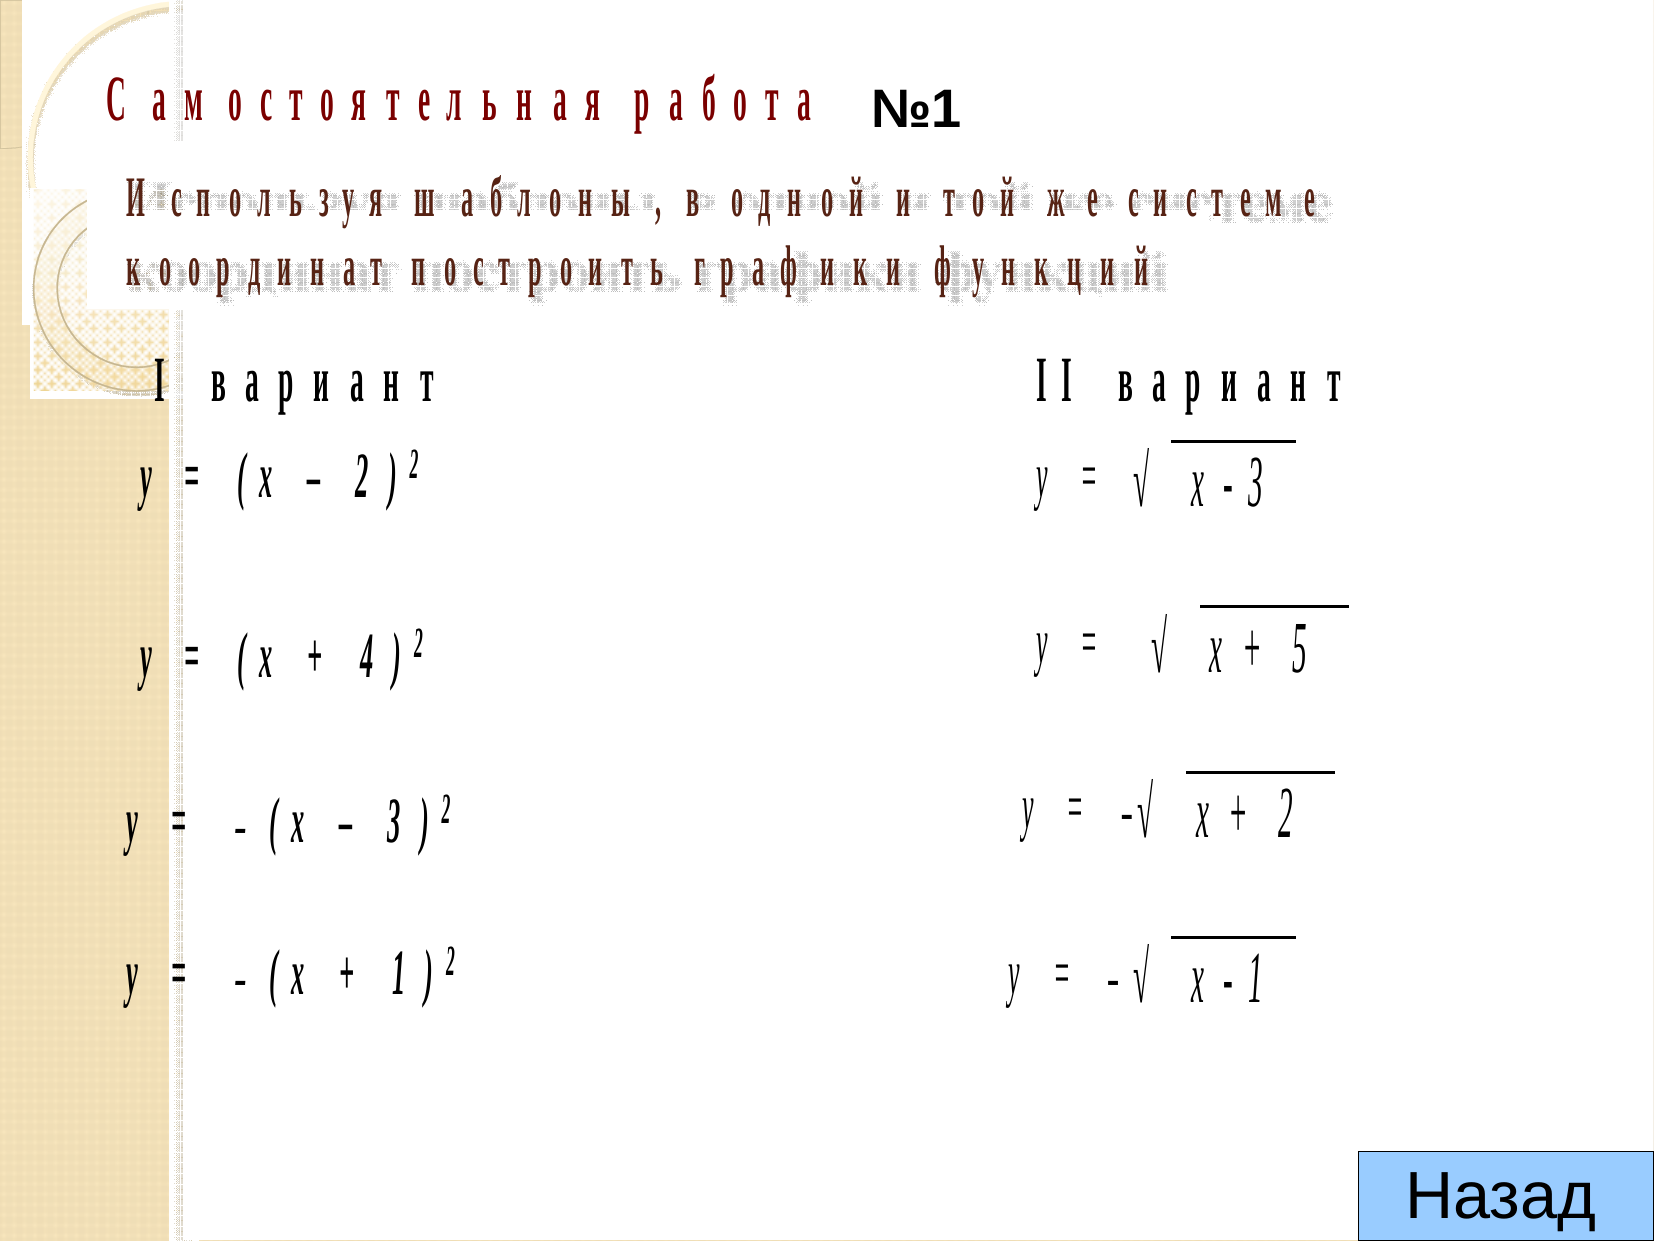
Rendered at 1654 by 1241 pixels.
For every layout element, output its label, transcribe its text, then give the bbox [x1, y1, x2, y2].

text_box Назад [1358, 1151, 1654, 1241]
text_box №1 [856, 70, 1036, 148]
picture [0, 0, 1654, 1241]
